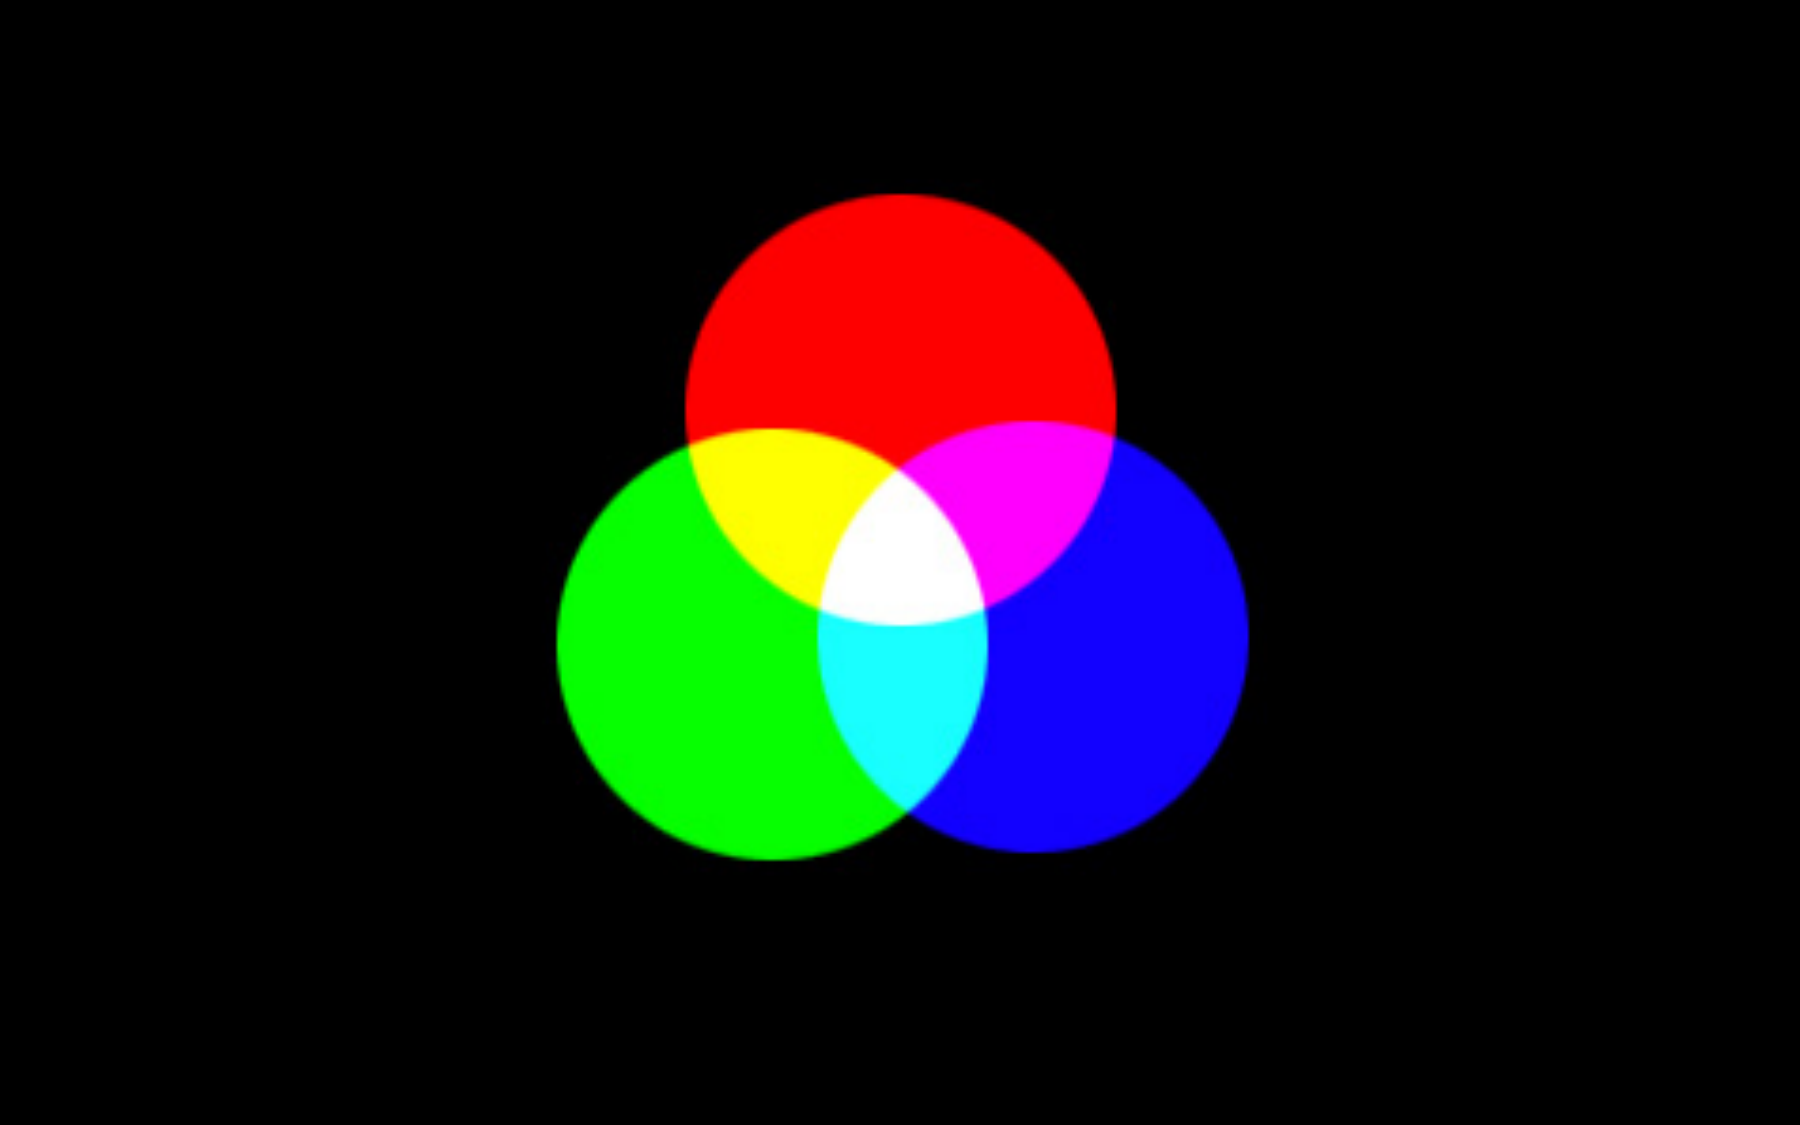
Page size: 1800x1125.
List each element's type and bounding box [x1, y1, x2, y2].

picture [150, 0, 1662, 1125]
